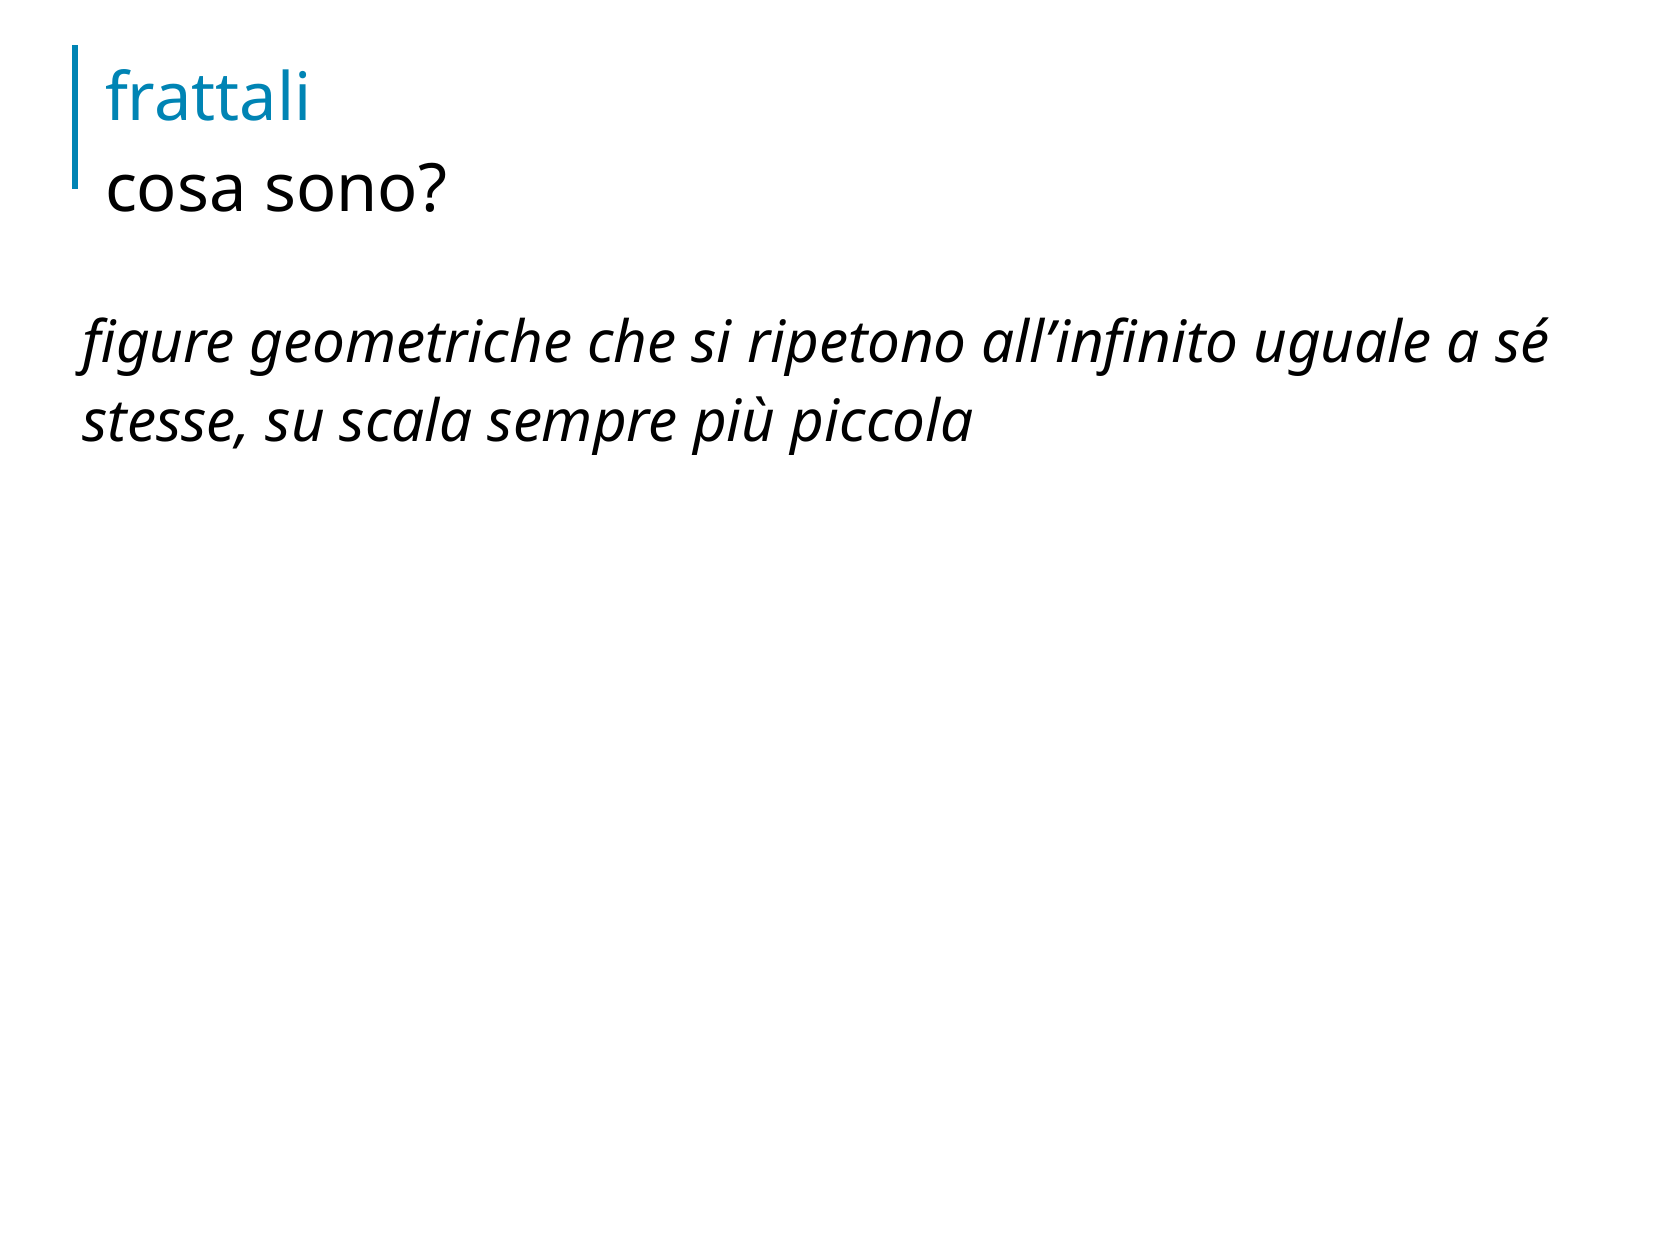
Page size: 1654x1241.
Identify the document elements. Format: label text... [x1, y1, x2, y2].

title frattali cosa sono? [105, 49, 1571, 200]
list figure geometriche che si ripetono all’infinito uguale a sé stesse, su scala sempre più piccola [82, 300, 1571, 1126]
